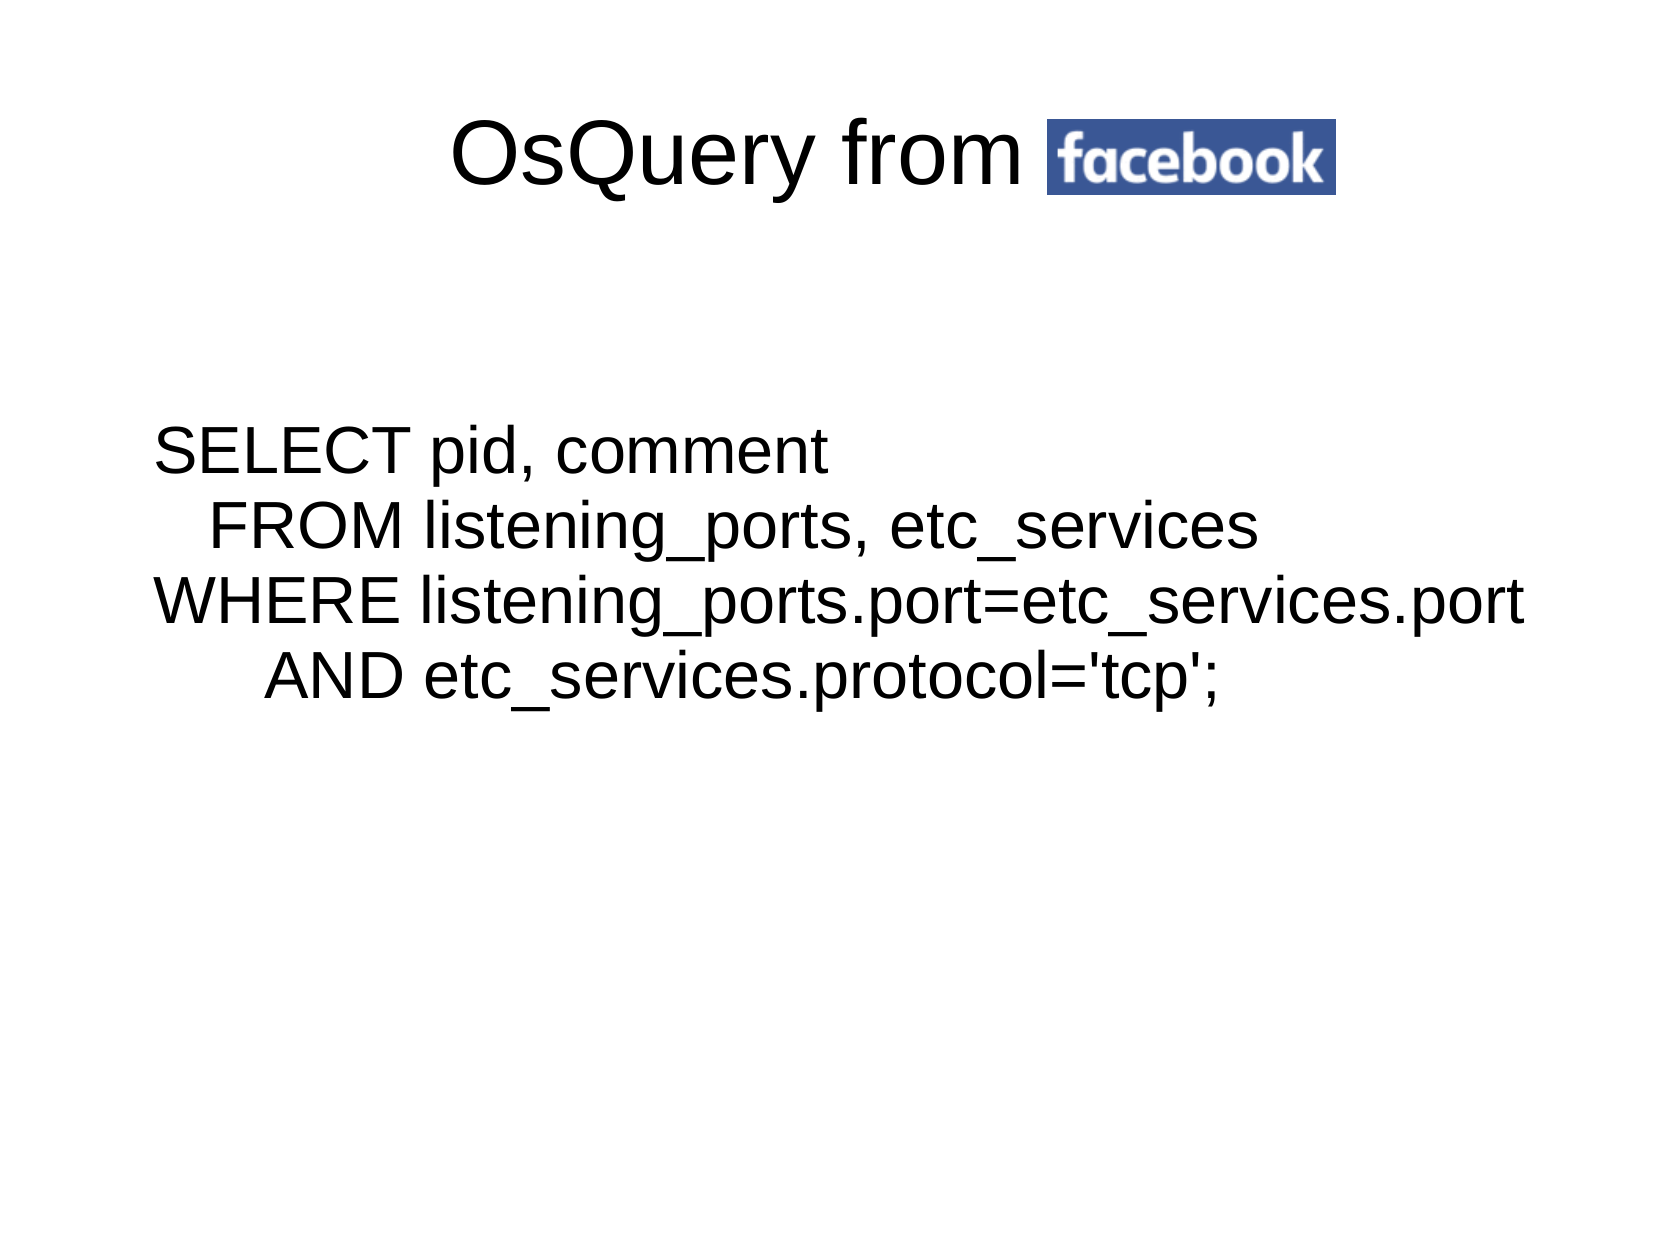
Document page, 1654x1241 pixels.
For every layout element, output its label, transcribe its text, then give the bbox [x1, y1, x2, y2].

picture [1047, 119, 1336, 195]
text_box SELECT pid, comment FROM listening_ports, etc_services WHERE listening_ports.port=etc_services.port AND etc_services.protocol='tcp'; [138, 406, 1542, 727]
title OsQuery from [82, 49, 1571, 257]
